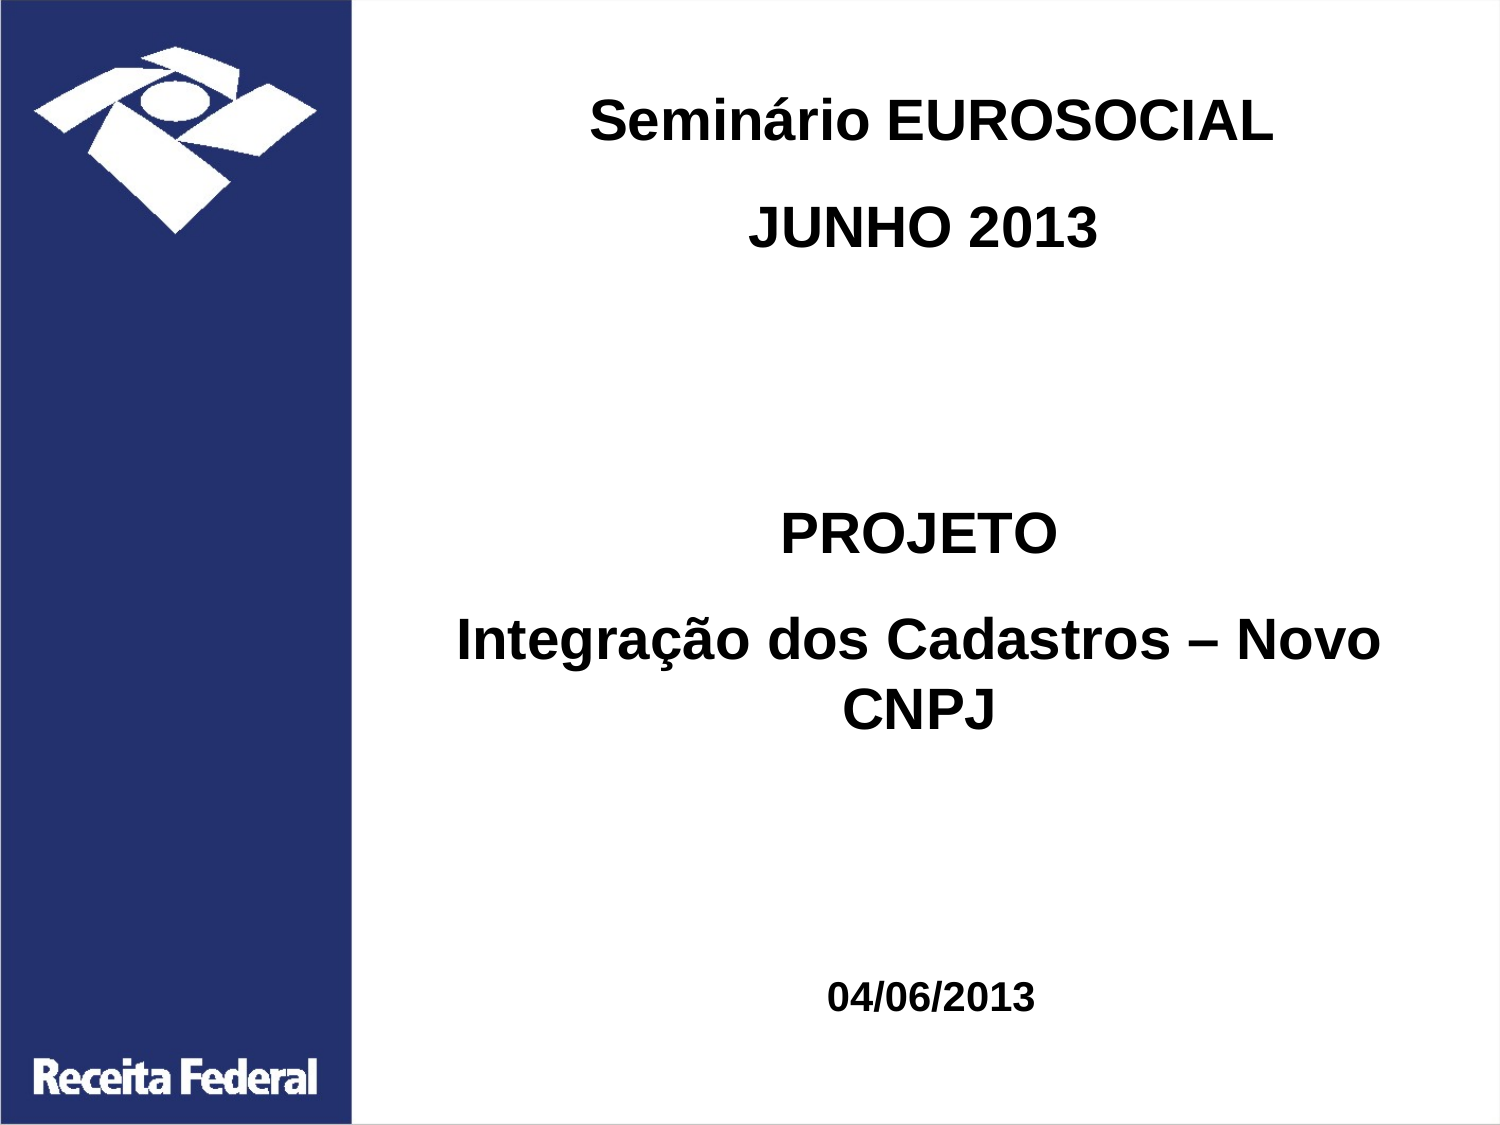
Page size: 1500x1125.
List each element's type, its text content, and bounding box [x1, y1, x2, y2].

picture [0, 0, 1500, 1125]
text_box PROJETO Integração dos Cadastros – Novo CNPJ [383, 487, 1456, 750]
text_box 04/06/2013 [375, 962, 1488, 1028]
text_box Seminário EUROSOCIAL JUNHO 2013 [413, 74, 1451, 267]
